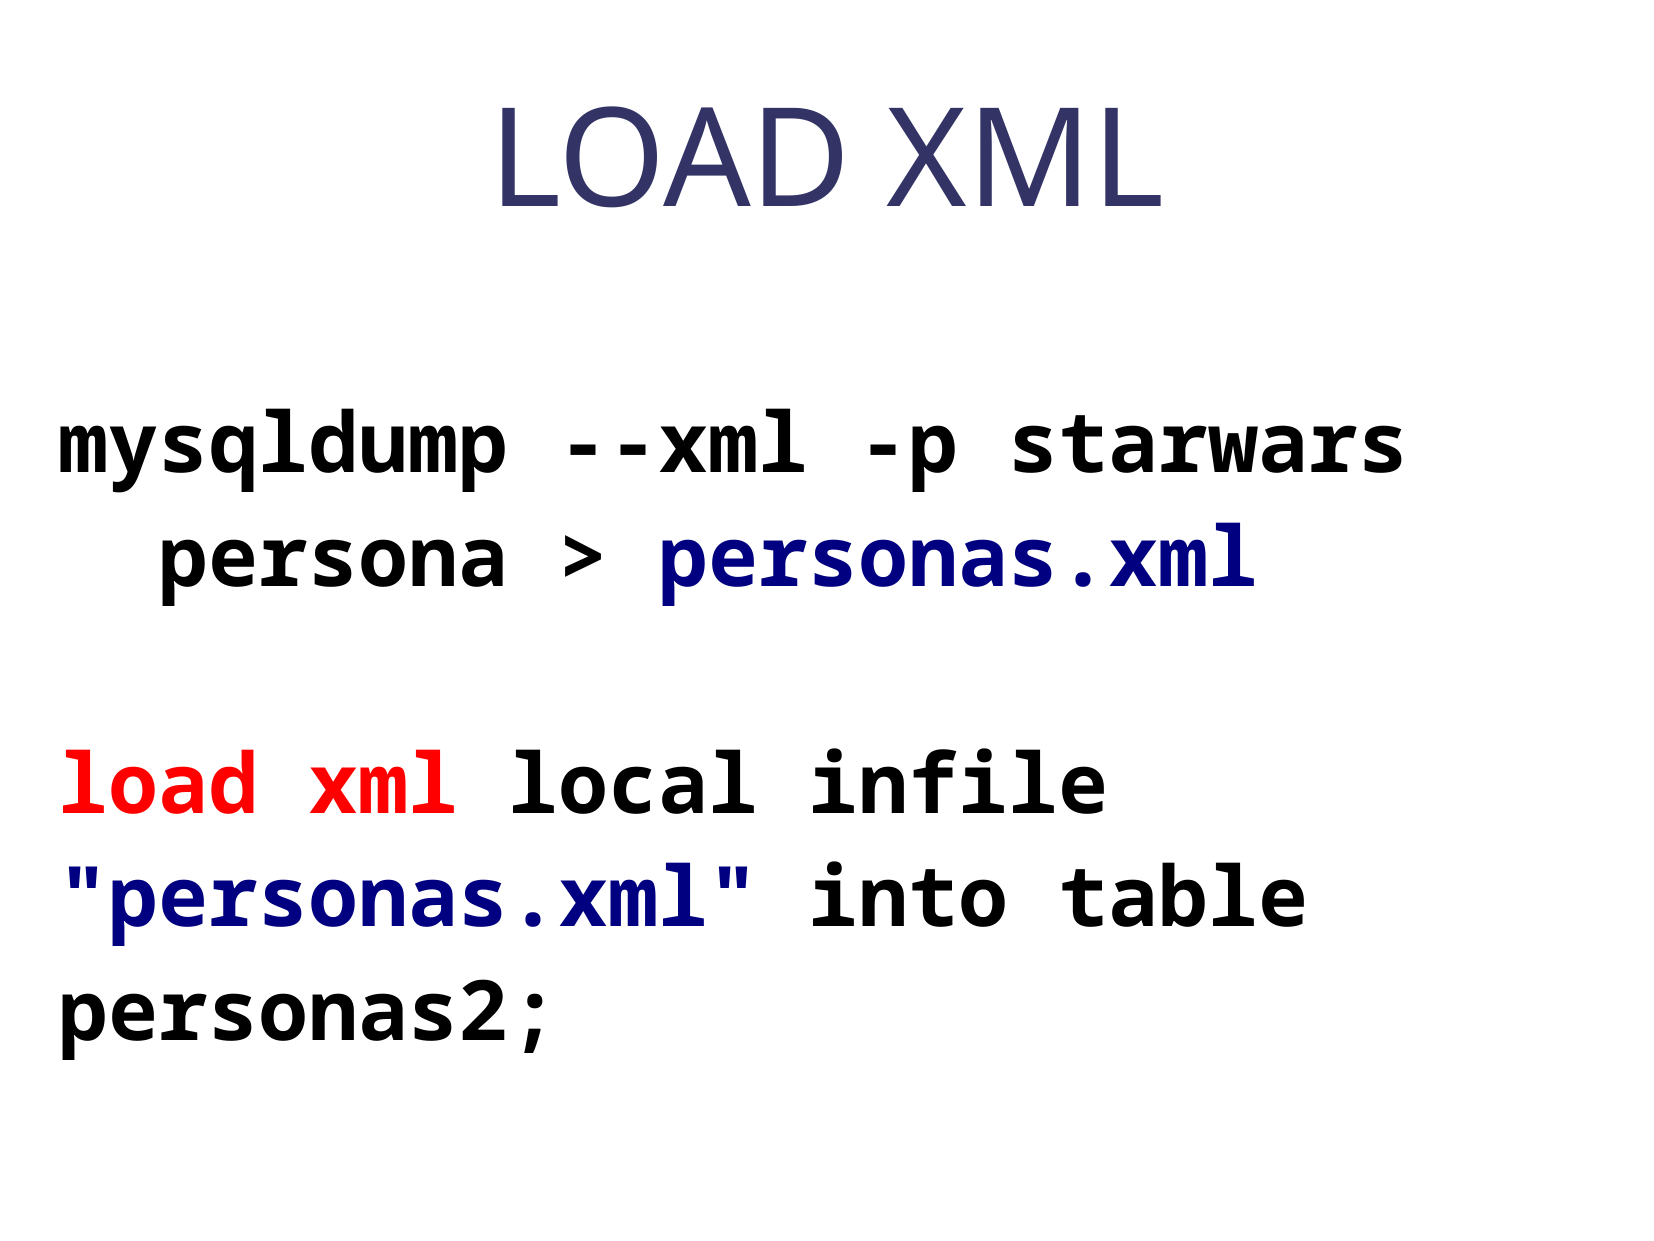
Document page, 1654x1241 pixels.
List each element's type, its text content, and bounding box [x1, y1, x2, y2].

subtitle mysqldump --xml -p starwars persona > personas.xml load xml local infile "personas.xml" into table personas2; [59, 383, 1597, 961]
title LOAD XML [82, 56, 1571, 250]
